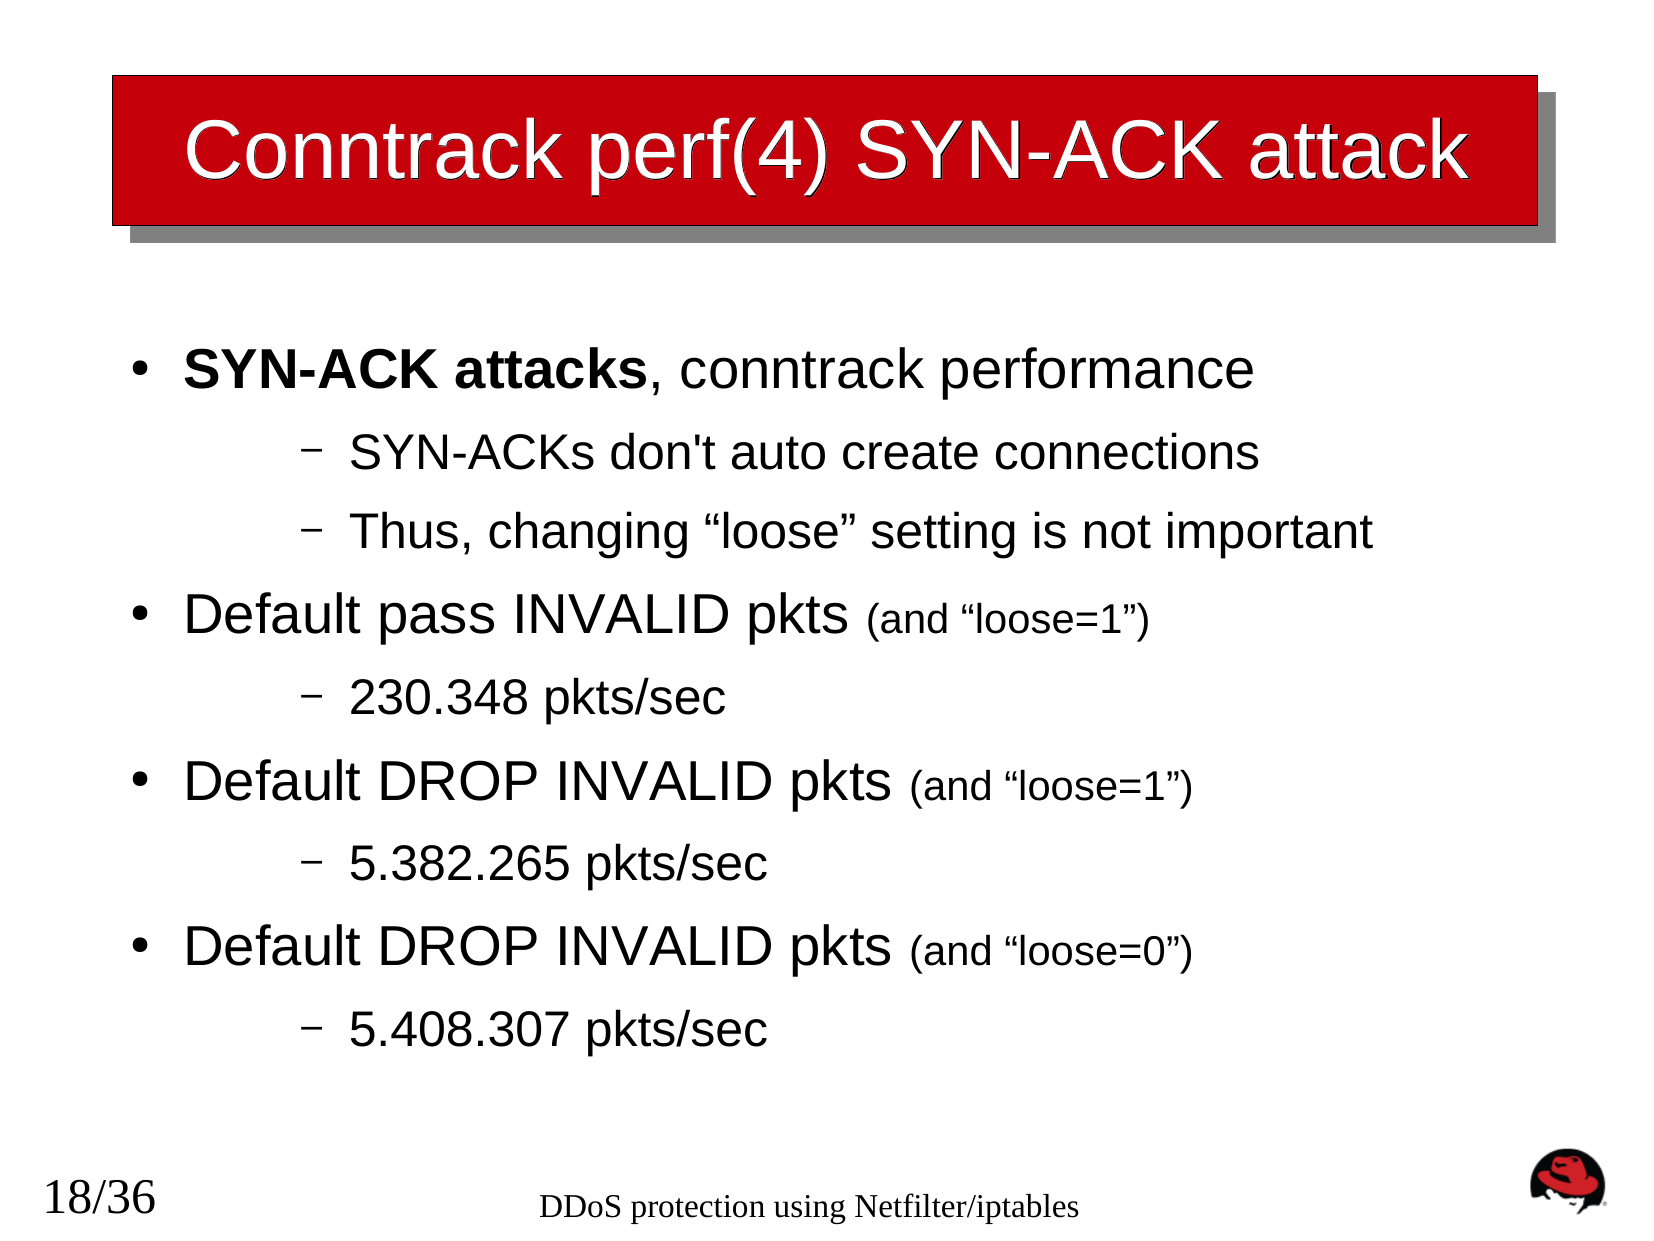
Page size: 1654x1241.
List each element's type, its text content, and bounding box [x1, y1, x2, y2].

picture [1529, 1146, 1613, 1224]
list SYN-ACK attacks, conntrack performance SYN-ACKs don't auto create connections Thus, changing “loose” setting is not important Default pass INVALID pkts (and “loose=1”) 230.348 pkts/sec Default DROP INVALID pkts (and “loose=1”) 5.382.265 pkts/sec Default DROP INVALID pkts (and “loose=0”) 5.408.307 pkts/sec [112, 337, 1538, 1126]
title Conntrack perf(4) SYN-ACK attack [116, 75, 1538, 226]
